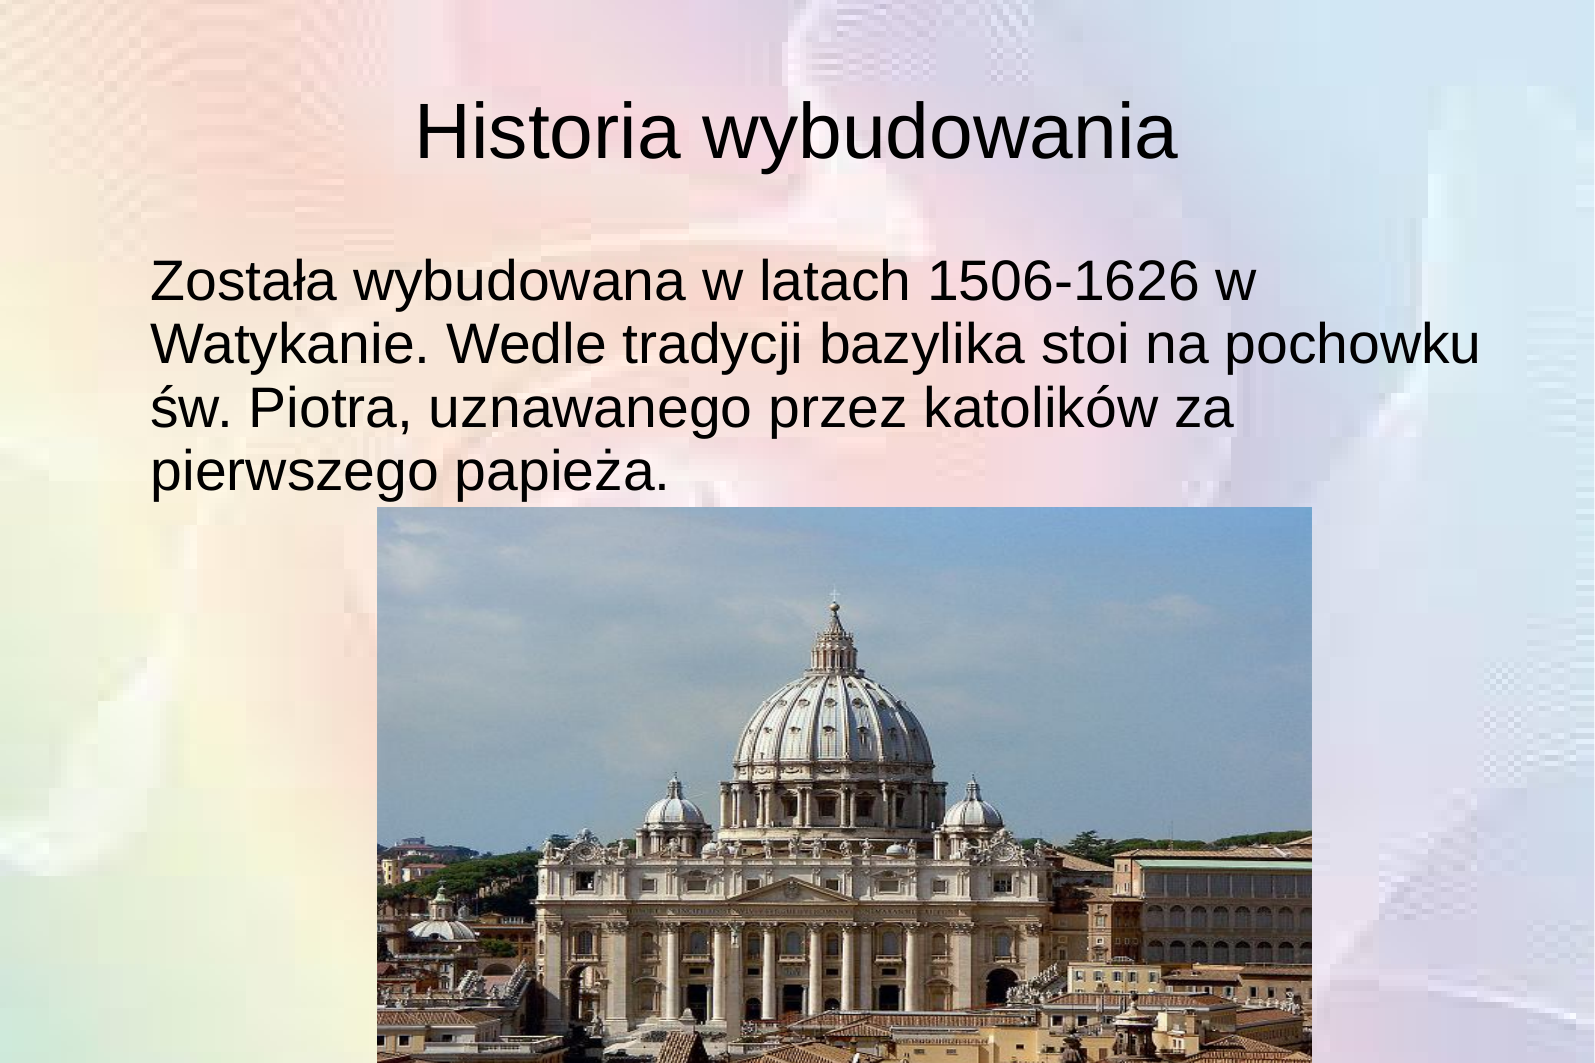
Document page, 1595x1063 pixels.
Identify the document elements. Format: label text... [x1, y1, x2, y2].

list Została wybudowana w latach 1506-1626 w Watykanie. Wedle tradycji bazylika stoi na pochowku św. Piotra, uznawanego przez katolików za pierwszego papieża. [79, 248, 1515, 951]
title Historia wybudowania [79, 42, 1515, 220]
picture [0, 0, 1595, 1063]
